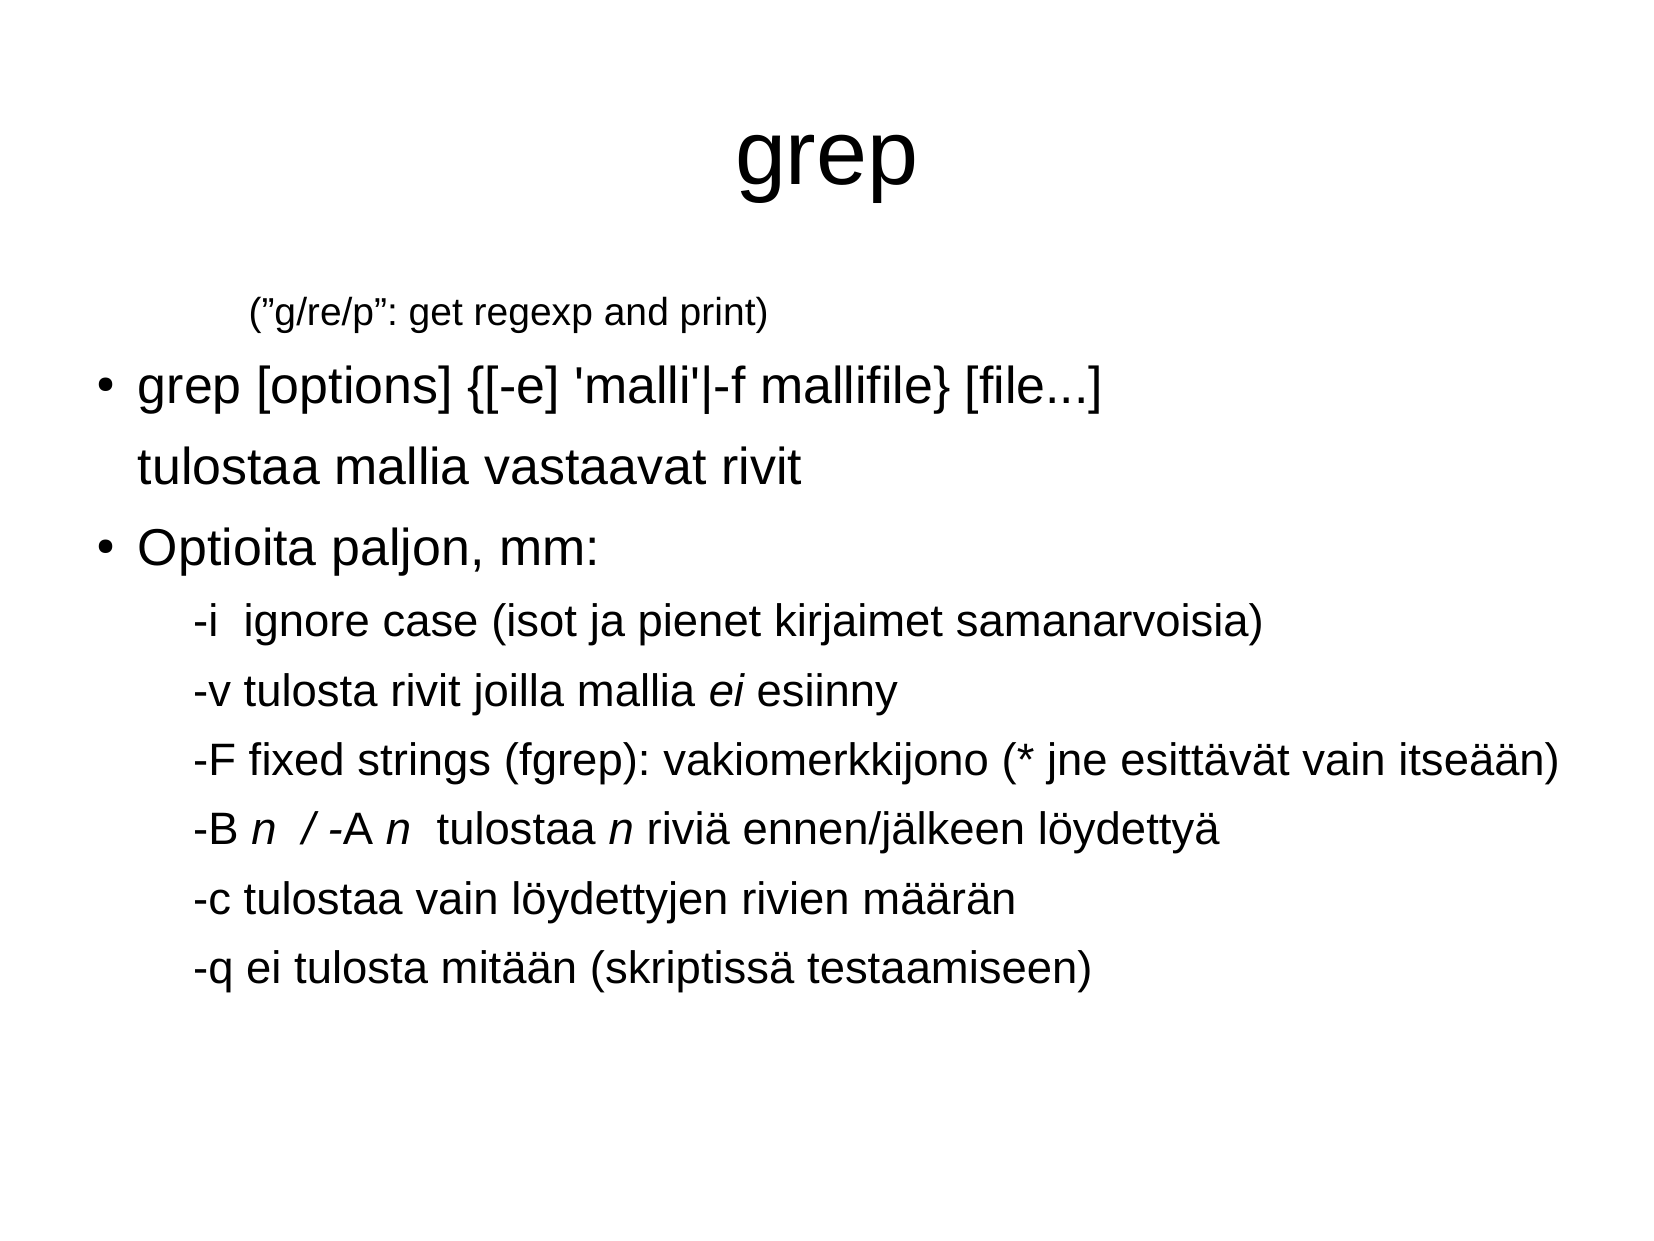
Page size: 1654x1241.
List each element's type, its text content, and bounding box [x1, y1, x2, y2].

title grep [82, 49, 1571, 257]
list (”g/re/p”: get regexp and print) grep [options] {[-e] 'malli'|-f mallifile} [file...] tulostaa mallia vastaavat rivit Optioita paljon, mm: -i ignore case (isot ja pienet kirjaimet samanarvoisia) -v tulosta rivit joilla mallia ei esiinny -F fixed strings (fgrep): vakiomerkkijono (* jne esittävät vain itseään) -B n / -A n tulostaa n riviä ennen/jälkeen löydettyä -c tulostaa vain löydettyjen rivien määrän -q ei tulosta mitään (skriptissä testaamiseen) [82, 290, 1571, 1010]
